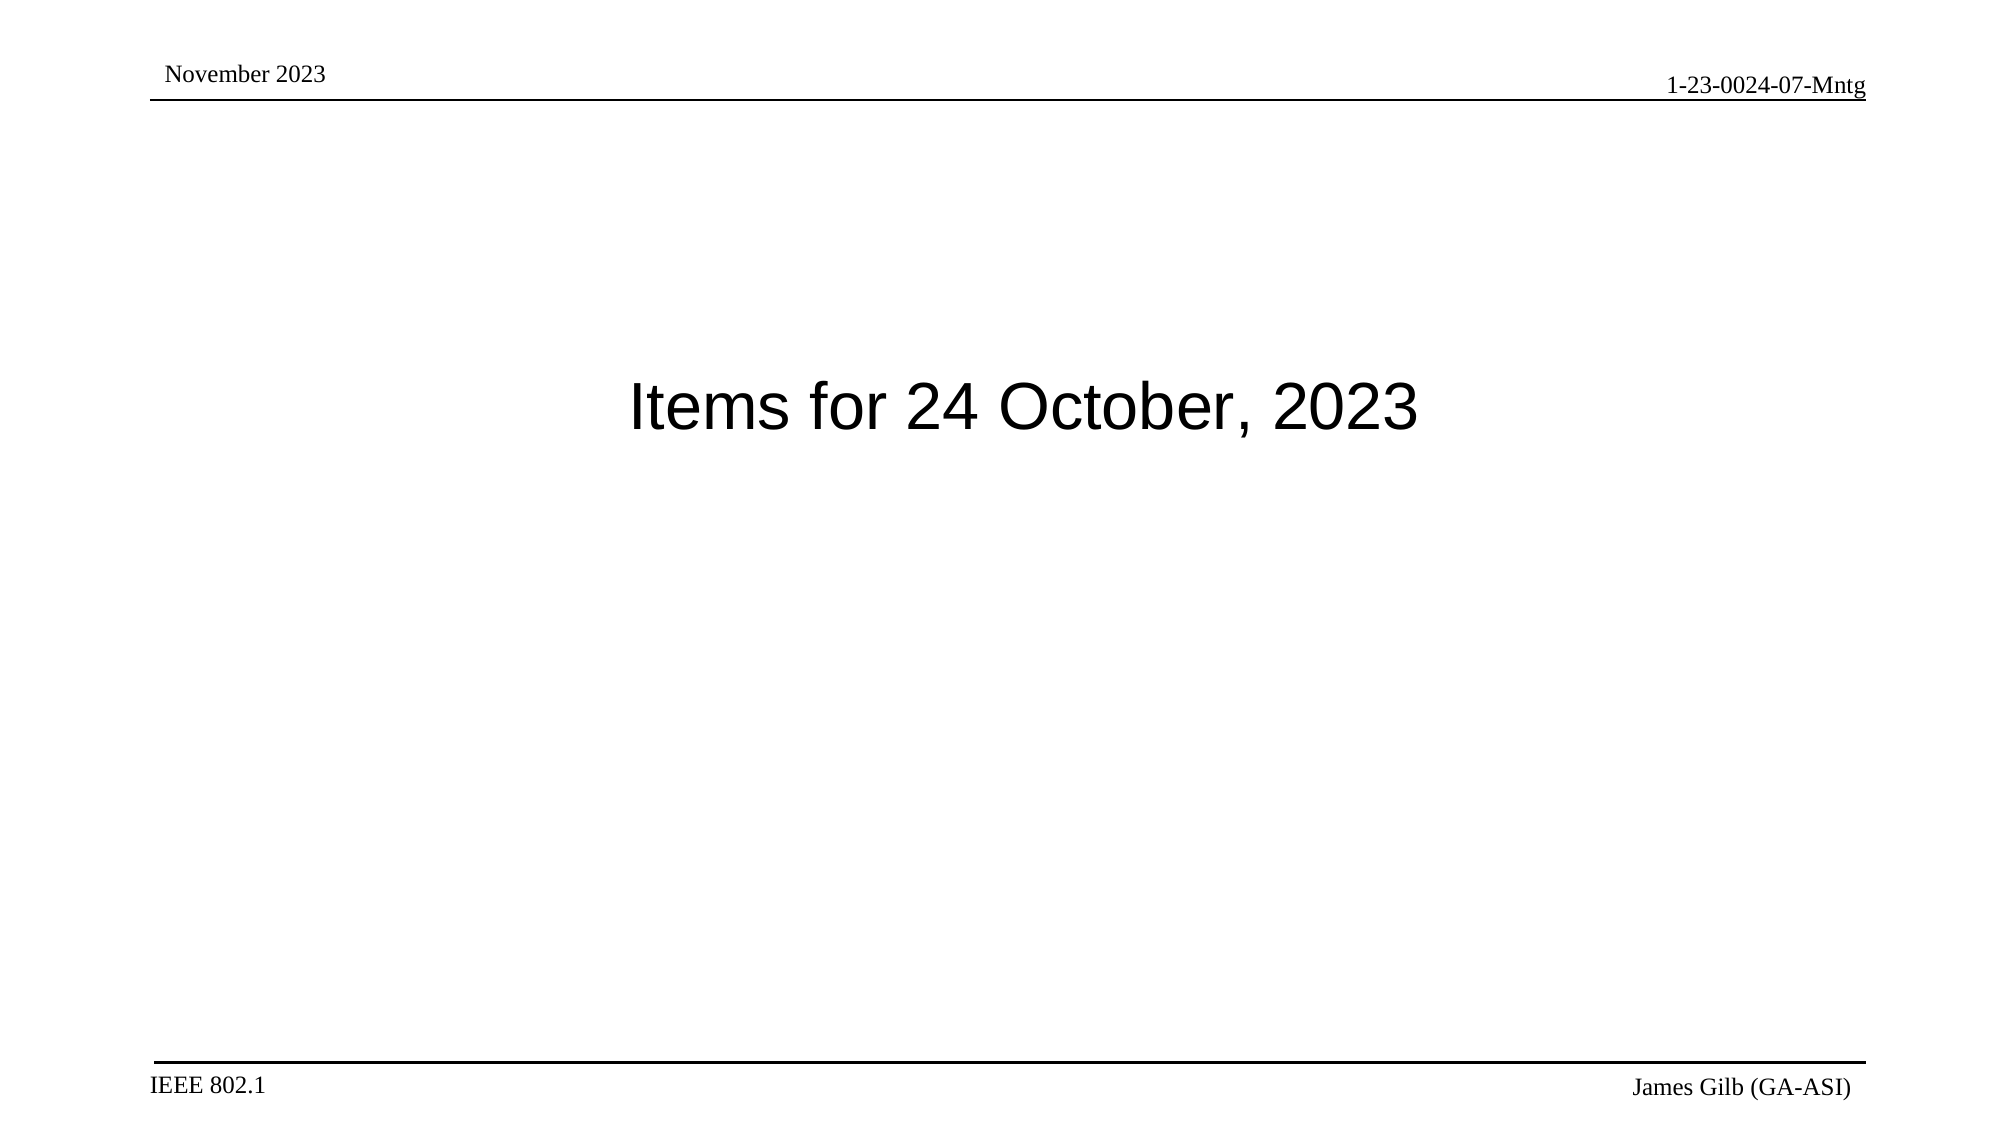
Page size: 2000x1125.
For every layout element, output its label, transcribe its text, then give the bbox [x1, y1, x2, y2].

subtitle Items for 24 October, 2023 [149, 112, 1900, 693]
